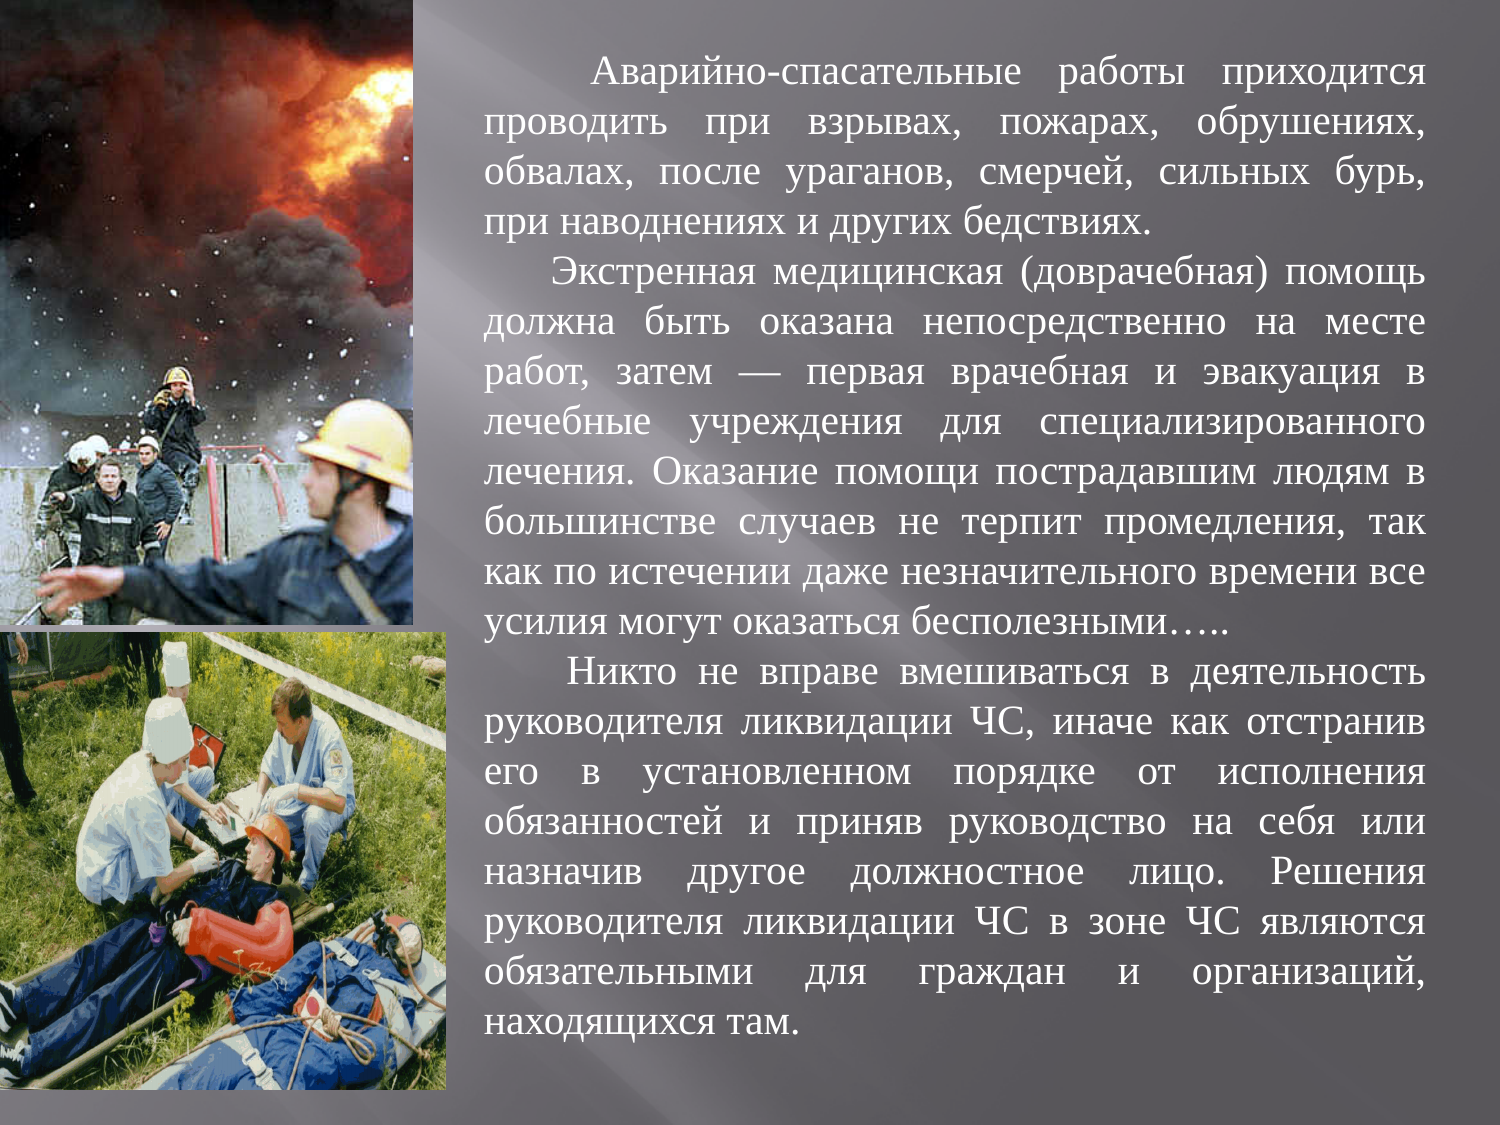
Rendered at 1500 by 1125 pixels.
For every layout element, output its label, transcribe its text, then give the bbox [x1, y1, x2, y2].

picture [0, 0, 413, 625]
picture [0, 632, 446, 1090]
text_box Аварийно-спасательные работы приходится проводить при взрывах, пожарах, обрушениях, обвалах, после ураганов, смерчей, сильных бурь, при наводнениях и других бедстви­ях. Экстренная медицинская (доврачебная) помощь должна быть оказана непосредственно на месте работ, затем — первая врачебная и эвакуация в лечебные учреждения для специализированного лечения. Оказание помощи пострадавшим людям в большинстве случаев не терпит промедления, так как по истечении даже незначительного времени все усилия могут оказаться бесполезными….. Никто не вправе вмешиваться в деятельность руководителя ликвидации ЧС, иначе как отстранив его в установленном порядке от исполнения обязанностей и приняв руководство на себя или назначив другое должностное лицо. Решения руководителя ликвидации ЧС в зоне ЧС являются обязательными для граждан и организаций, находящихся там. [468, 35, 1442, 1125]
